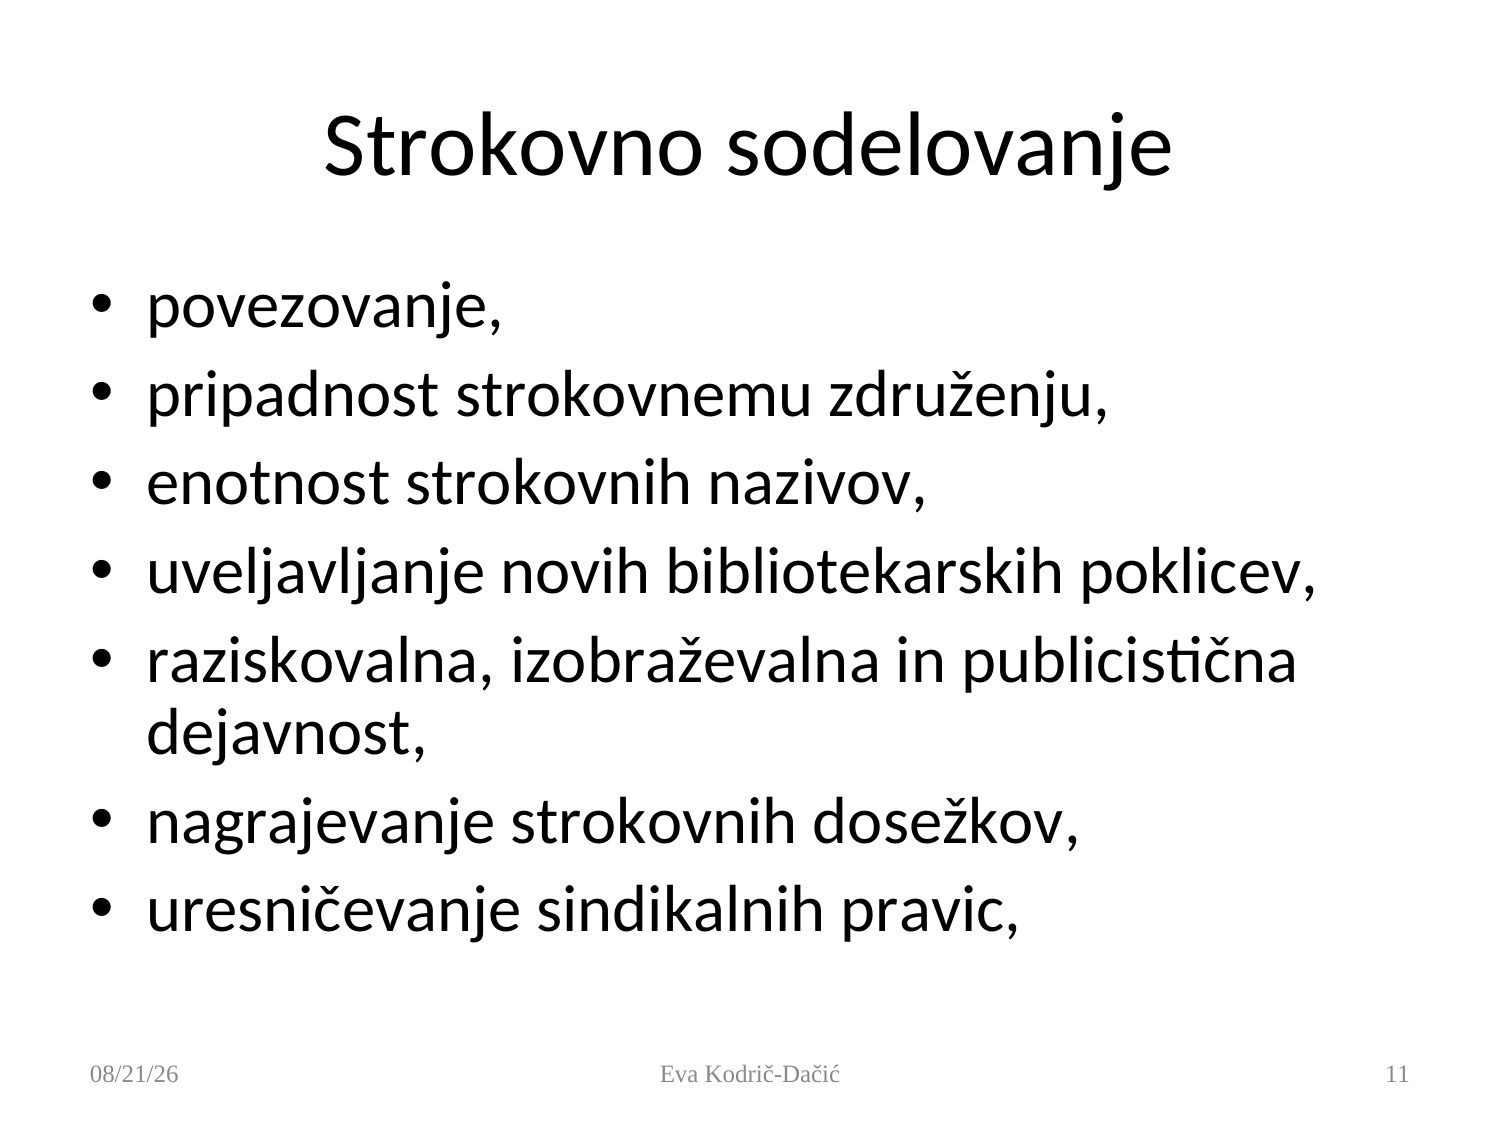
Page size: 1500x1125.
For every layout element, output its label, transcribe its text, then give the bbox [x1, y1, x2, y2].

text_box Eva Kodrič-Dačić [512, 1042, 988, 1103]
list povezovanje, pripadnost strokovnemu združenju, enotnost strokovnih nazivov, uveljavljanje novih bibliotekarskih poklicev, raziskovalna, izobraževalna in publicistična dejavnost, nagrajevanje strokovnih dosežkov, uresničevanje sindikalnih pravic, [75, 262, 1426, 1125]
text_box <number> [1074, 1042, 1426, 1103]
text_box 11/05/14 [74, 1042, 426, 1103]
title Strokovno sodelovanje [75, 45, 1426, 233]
